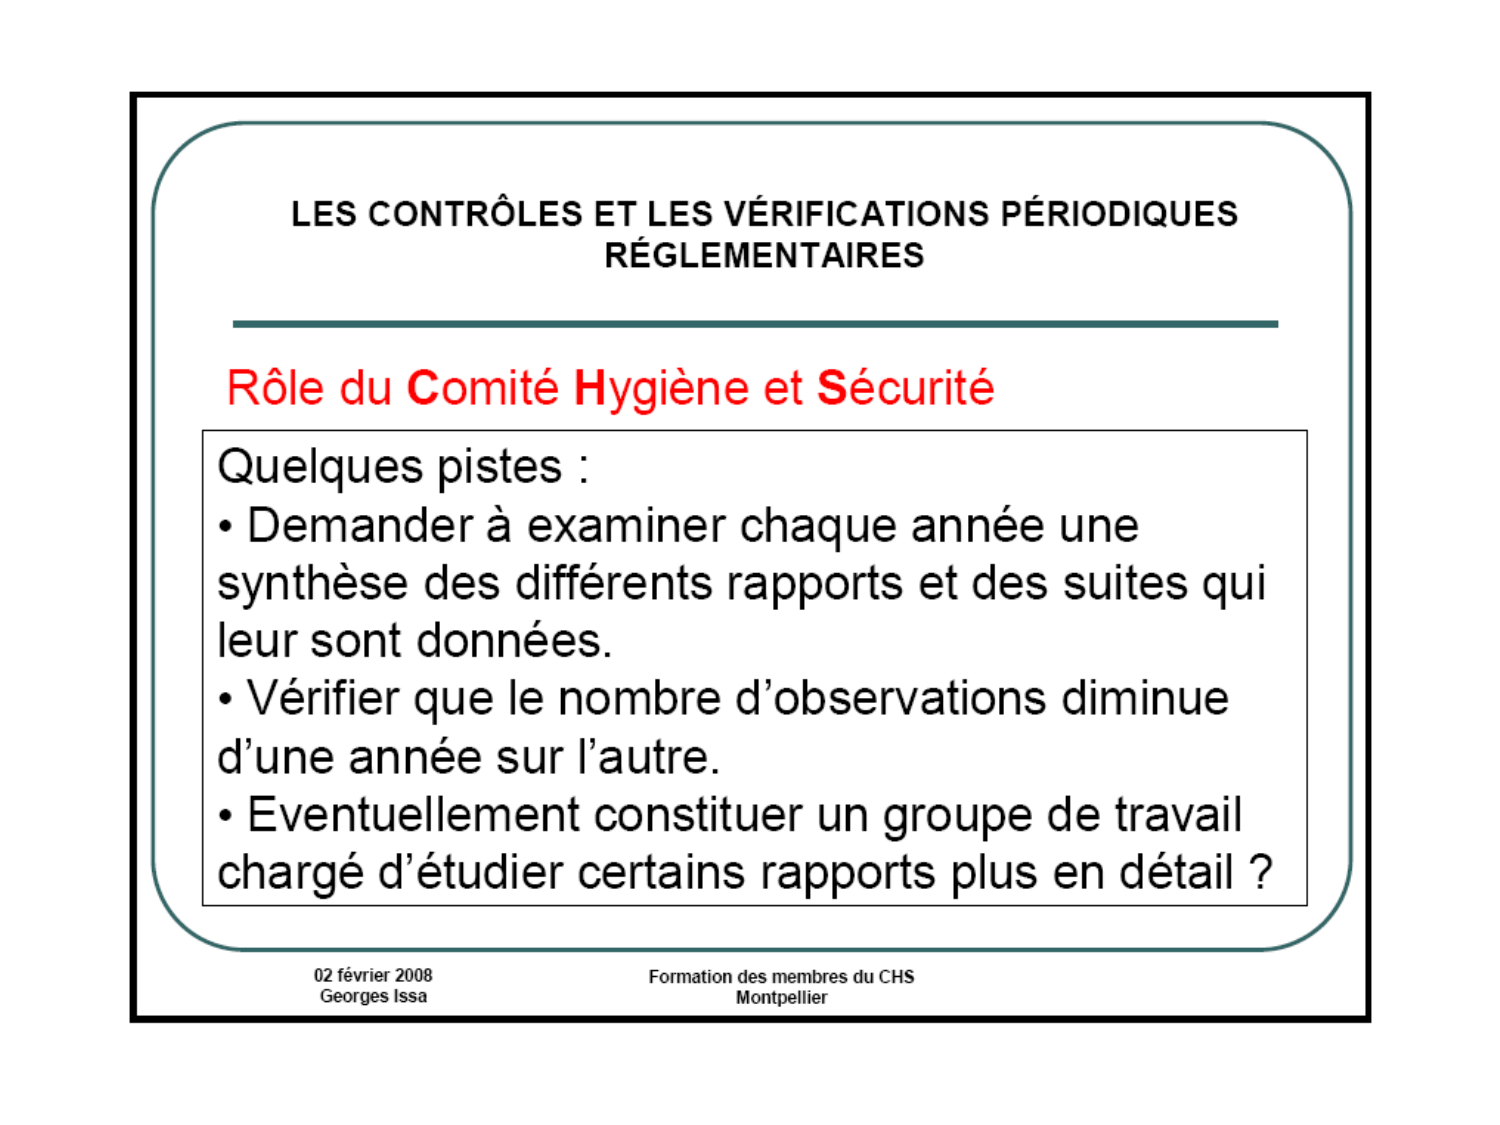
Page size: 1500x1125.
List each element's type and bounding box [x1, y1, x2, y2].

picture [121, 89, 1379, 1035]
